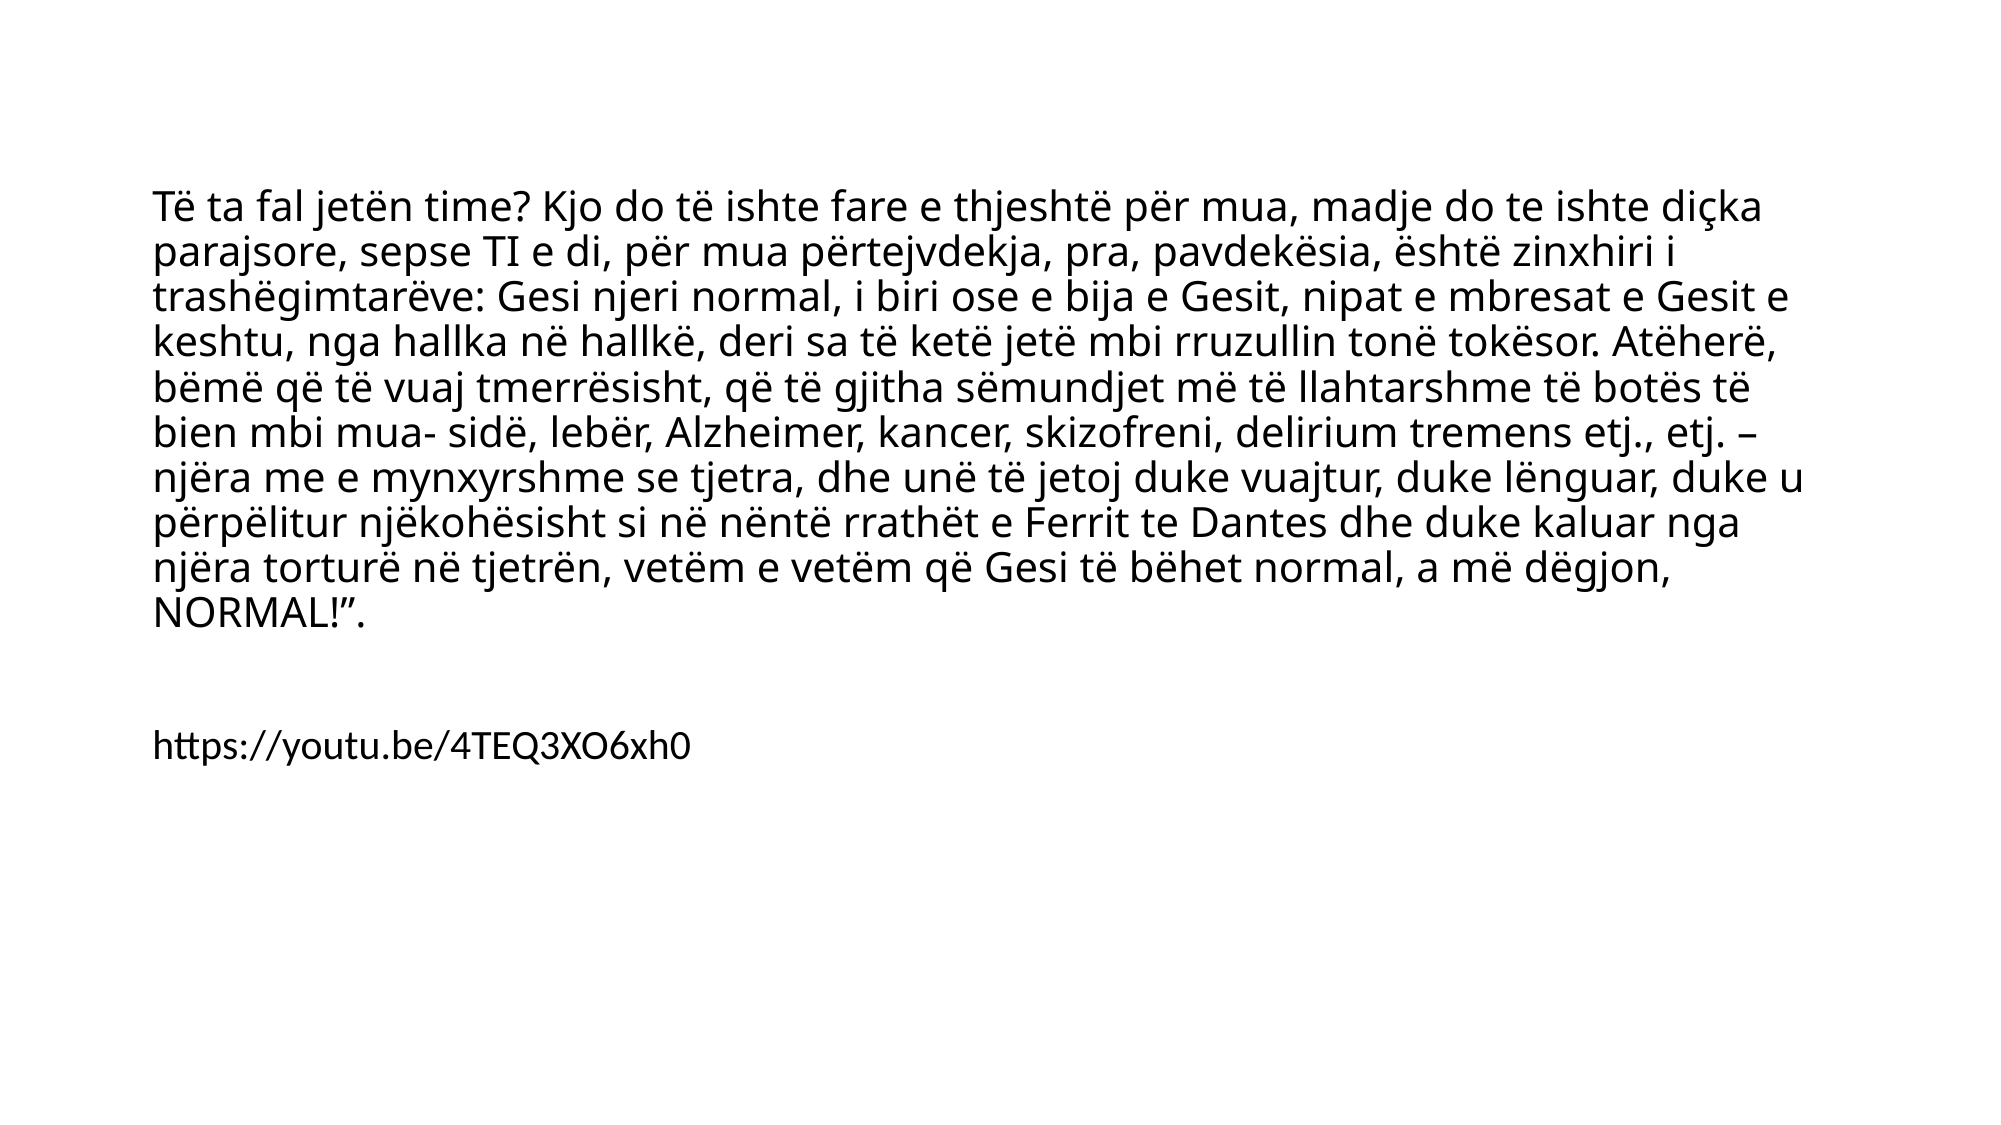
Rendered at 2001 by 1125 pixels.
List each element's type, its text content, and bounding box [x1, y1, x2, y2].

list Të ta fal jetën time? Kjo do të ishte fare e thjeshtë për mua, madje do te ishte diçka parajsore, sepse TI e di, për mua përtejvdekja, pra, pavdekësia, është zinxhiri i trashëgimtarëve: Gesi njeri normal, i biri ose e bija e Gesit, nipat e mbresat e Gesit e keshtu, nga hallka në hallkë, deri sa të ketë jetë mbi rruzullin tonë tokësor. Atëherë, bëmë që të vuaj tmerrësisht, që të gjitha sëmundjet më të llahtarshme të botës të bien mbi mua- sidë, lebër, Alzheimer, kancer, skizofreni, delirium tremens etj., etj. – njëra me e mynxyrshme se tjetra, dhe unë të jetoj duke vuajtur, duke lënguar, duke u përpëlitur njëkohësisht si në nëntë rrathët e Ferrit te Dantes dhe duke kaluar nga njëra torturë në tjetrën, vetëm e vetëm që Gesi të bëhet normal, a më dëgjon, NORMAL!”. https://youtu.be/4TEQ3XO6xh0 [137, 87, 1863, 1013]
